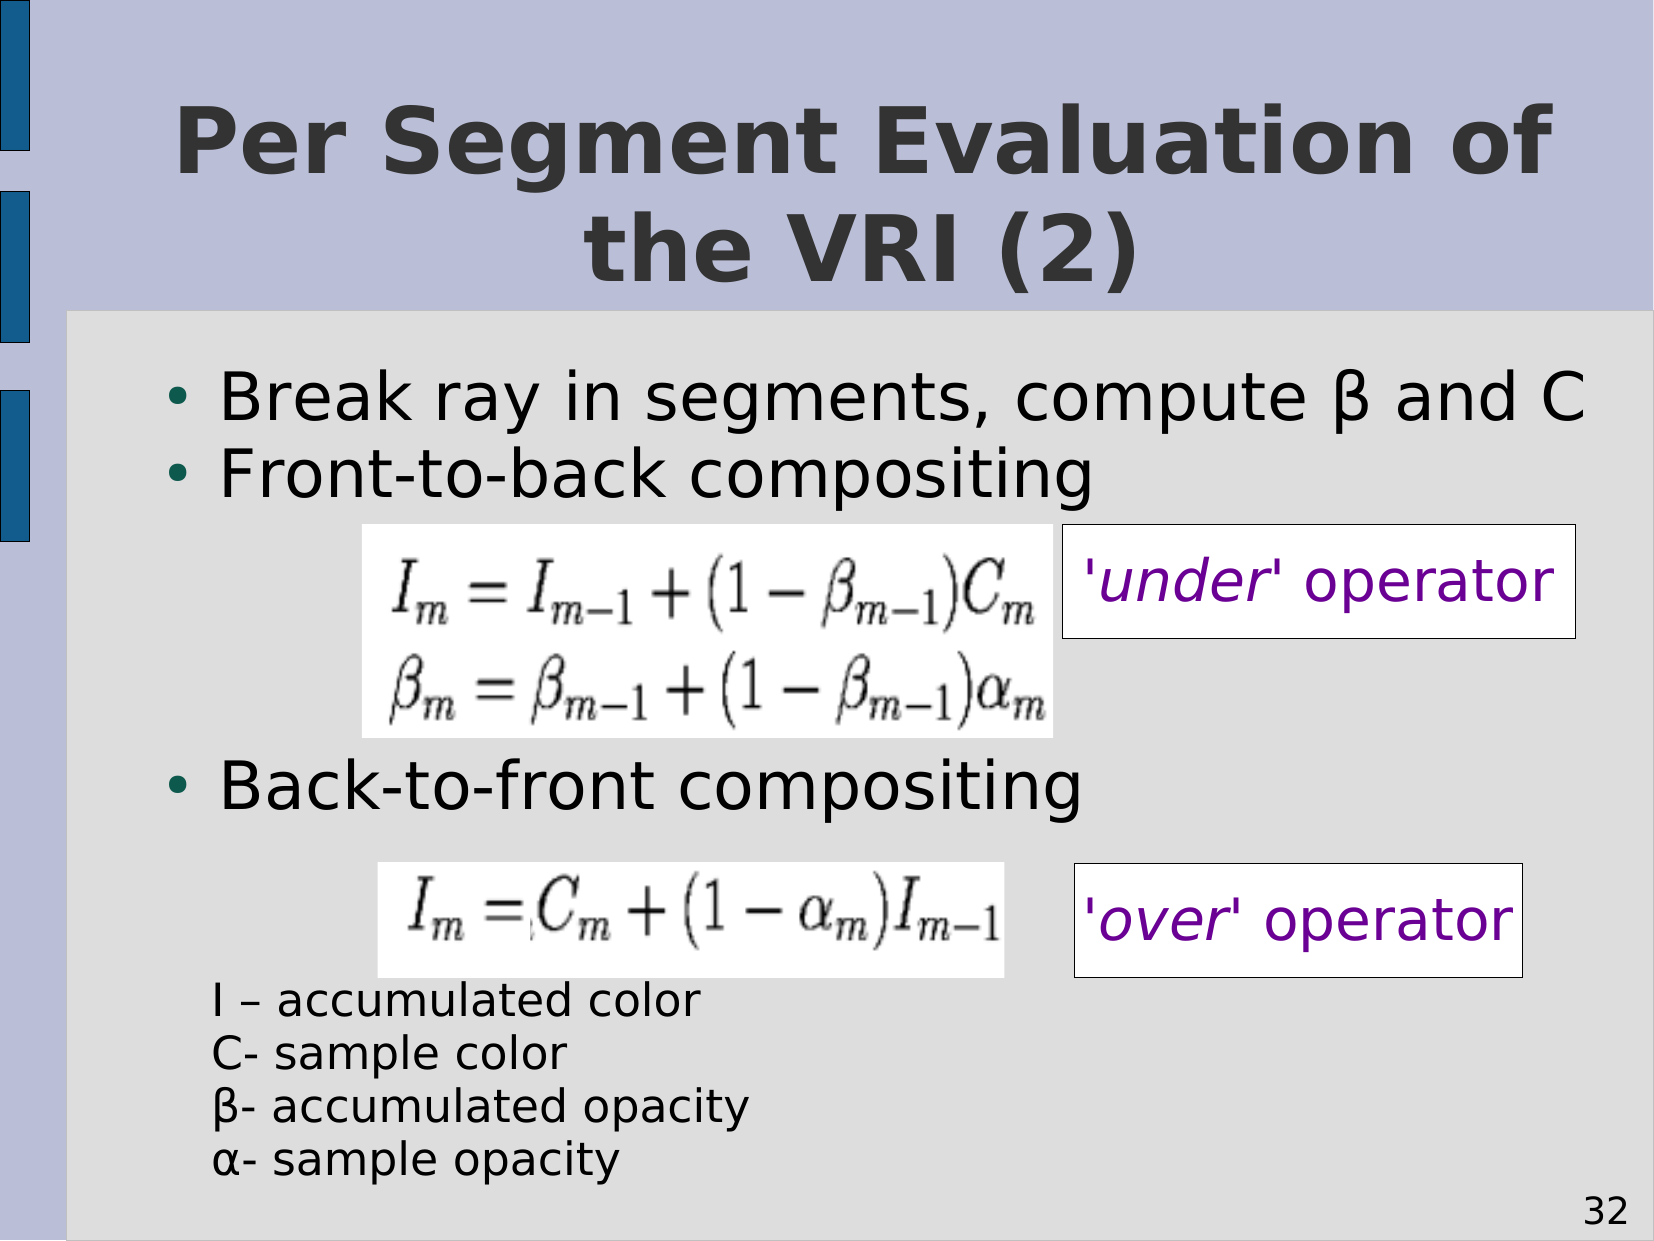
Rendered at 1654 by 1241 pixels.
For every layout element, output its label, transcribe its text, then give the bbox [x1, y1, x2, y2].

text_box I – accumulated color C- sample color β- accumulated opacity α- sample opacity [196, 966, 766, 1194]
picture [377, 862, 1005, 978]
text_box 'under' operator [1062, 524, 1576, 639]
list Break ray in segments, compute β and C Front-to-back compositing Back-to-front compositing [148, 358, 1654, 1075]
text_box 'over' operator [1074, 863, 1523, 978]
picture [361, 524, 1054, 738]
title Per Segment Evaluation of the VRI (2) [112, 88, 1615, 303]
